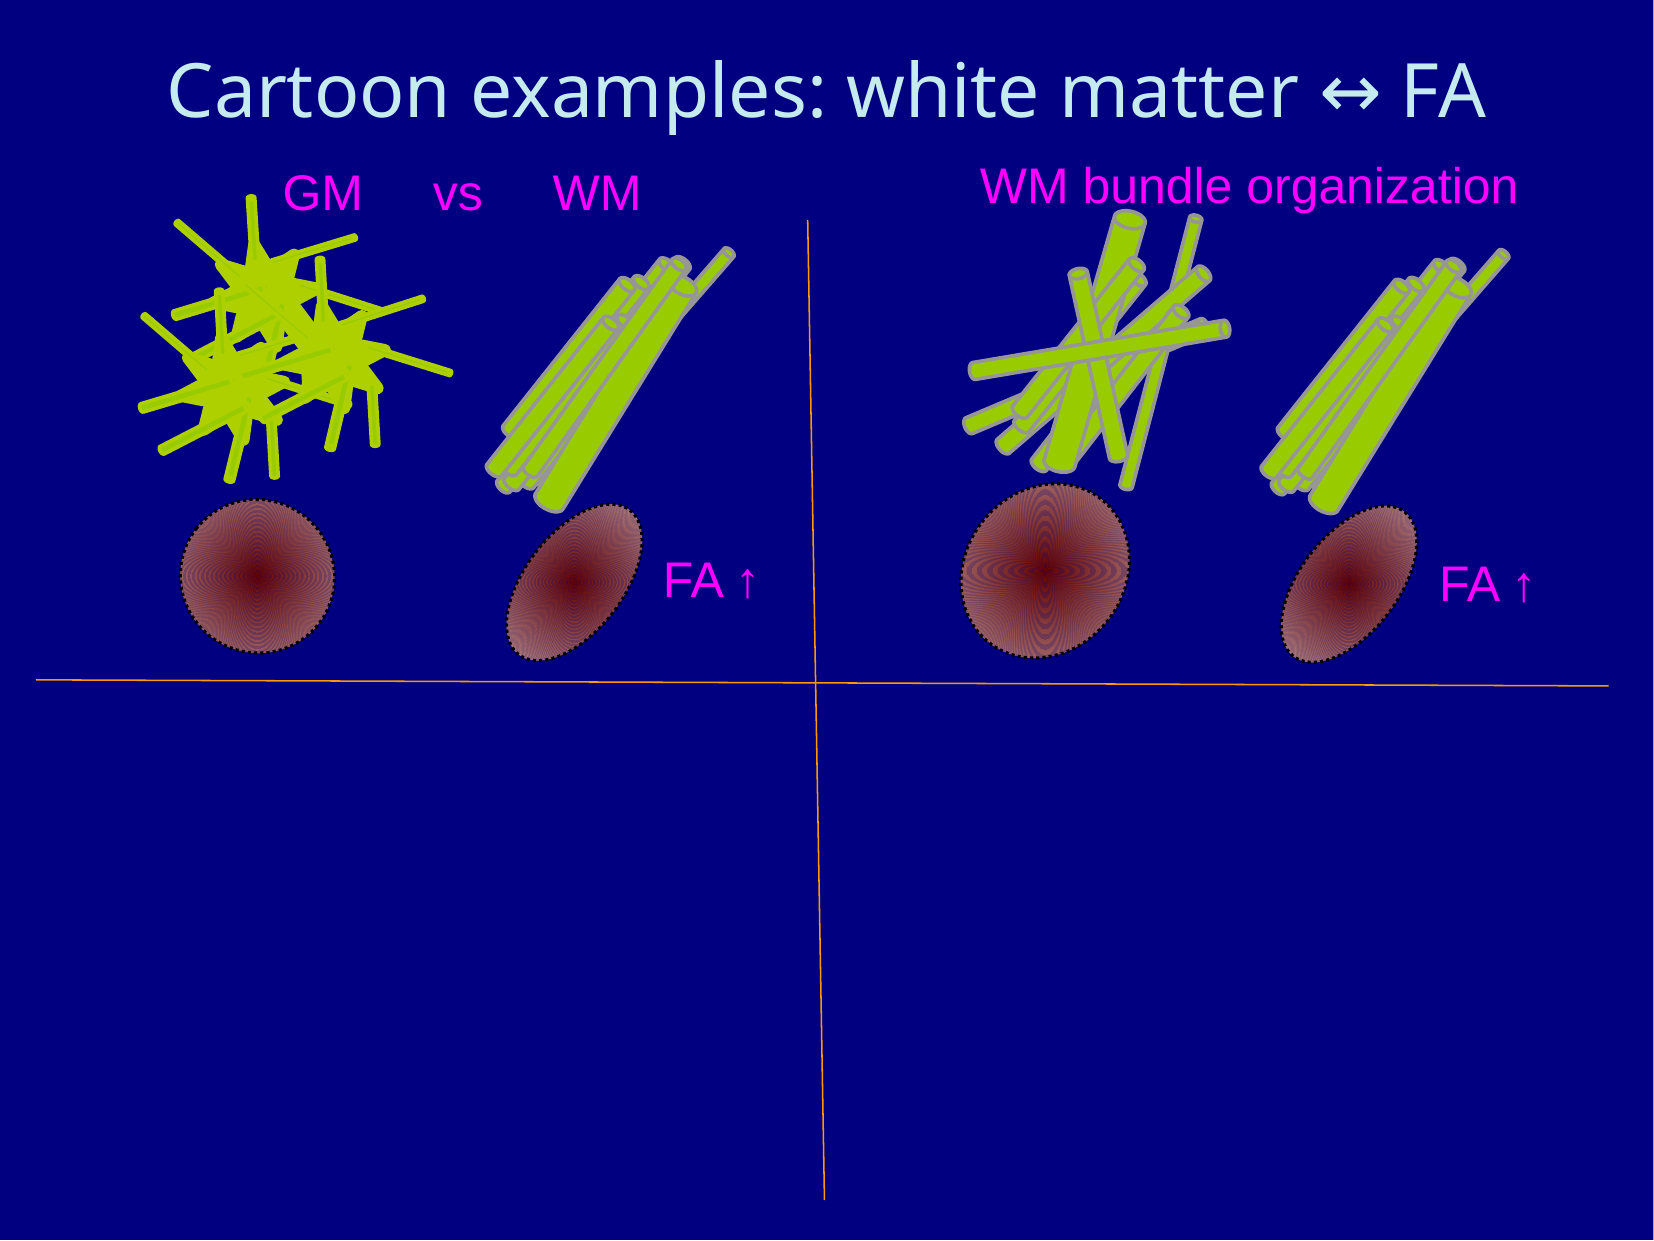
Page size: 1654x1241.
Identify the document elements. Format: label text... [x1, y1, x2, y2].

title Cartoon examples: white matter ↔ FA [0, 12, 1654, 163]
text_box [506, 504, 643, 661]
text_box [139, 220, 425, 483]
text_box GM vs WM [267, 157, 658, 241]
text_box WM bundle organization [964, 163, 1540, 234]
text_box [247, 195, 267, 267]
text_box [1281, 505, 1417, 663]
text_box [180, 499, 335, 654]
text_box [1261, 249, 1509, 514]
text_box FA ↑ [648, 545, 776, 628]
text_box [362, 345, 452, 376]
text_box [270, 235, 357, 276]
text_box [963, 234, 1230, 490]
text_box [486, 247, 735, 512]
text_box [355, 369, 379, 447]
text_box [960, 483, 1130, 659]
text_box FA ↑ [1424, 548, 1553, 632]
